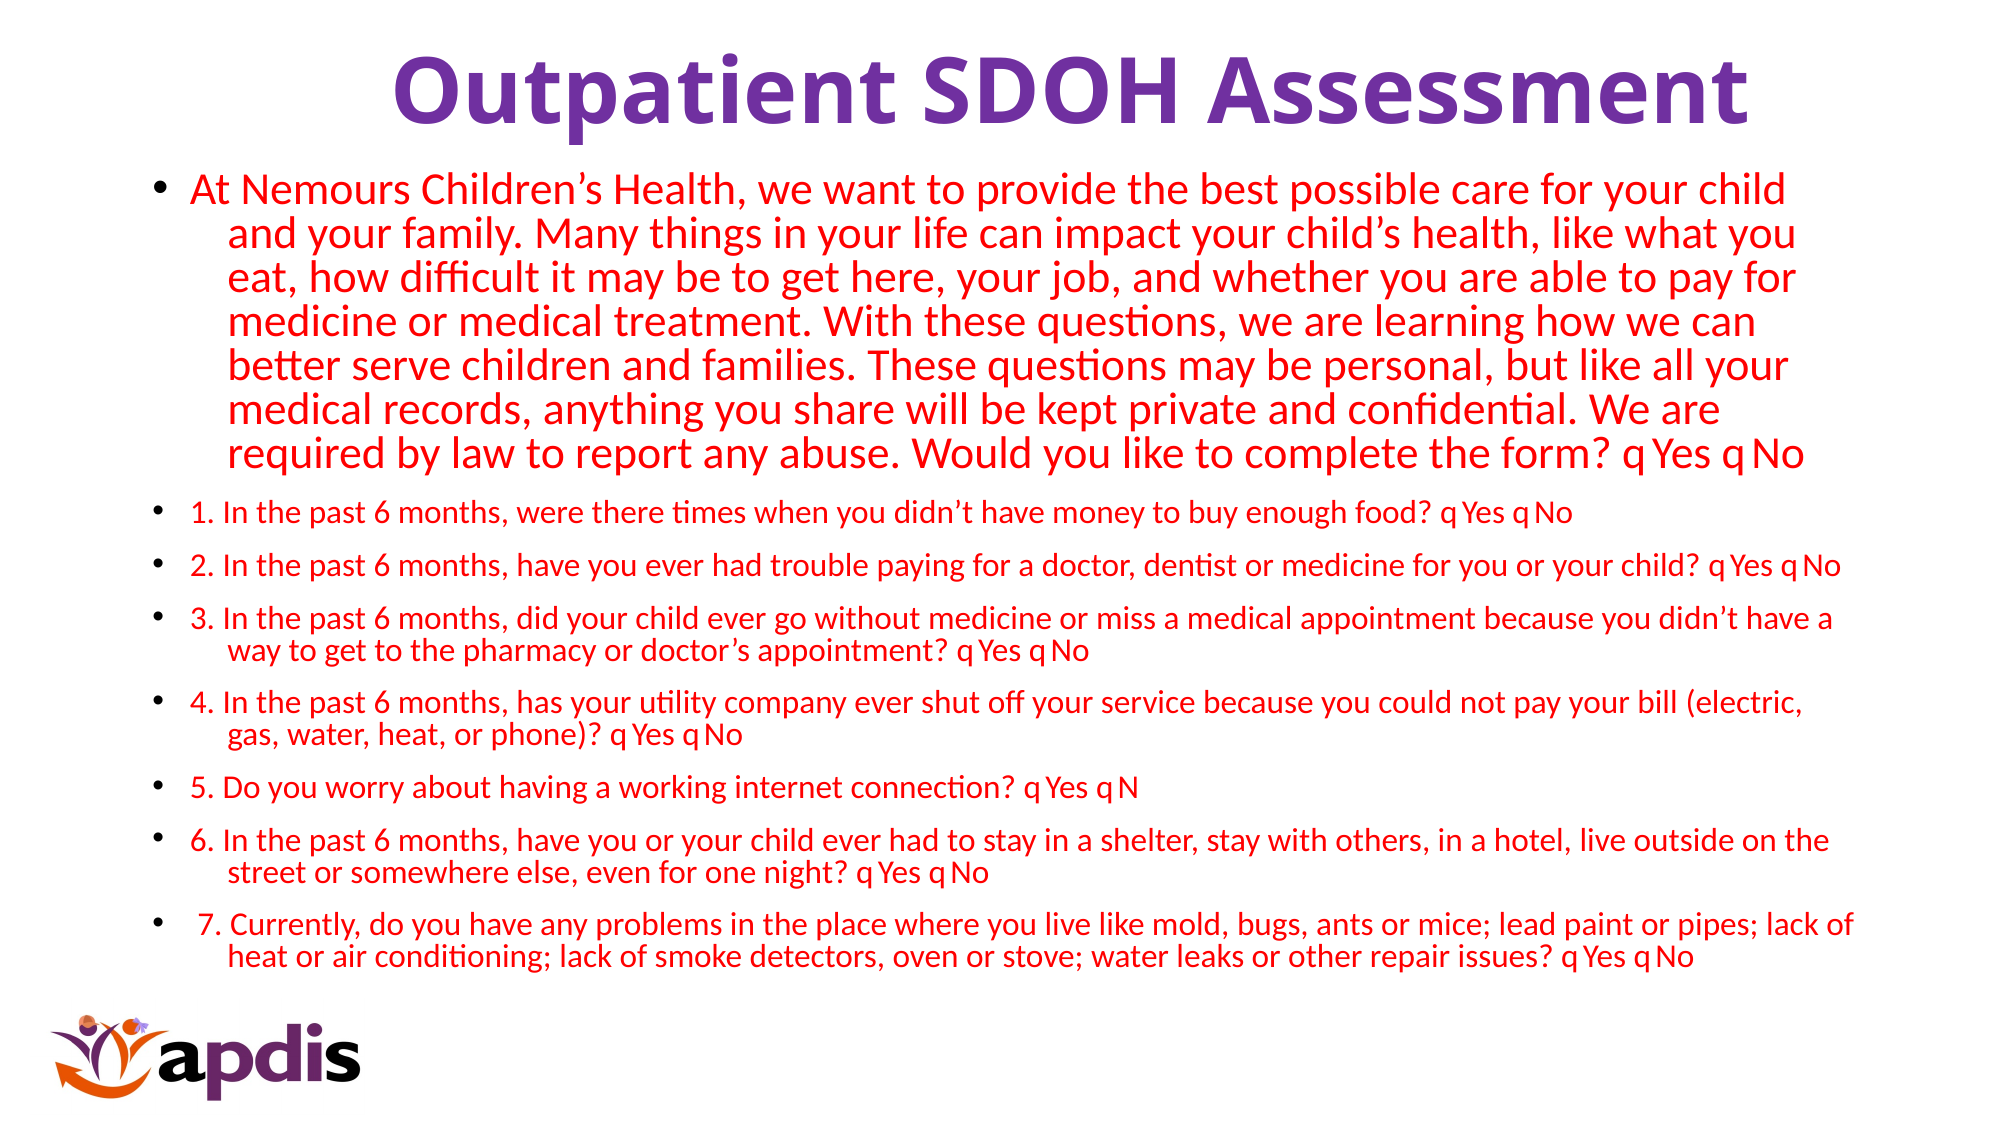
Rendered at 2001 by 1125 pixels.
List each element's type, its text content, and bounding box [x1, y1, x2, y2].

list At Nemours Children’s Health, we want to provide the best possible care for your child and your family. Many things in your life can impact your child’s health, like what you eat, how difficult it may be to get here, your job, and whether you are able to pay for medicine or medical treatment. With these questions, we are learning how we can better serve children and families. These questions may be personal, but like all your medical records, anything you share will be kept private and confidential. We are required by law to report any abuse. Would you like to complete the form? q Yes q No 1. In the past 6 months, were there times when you didn’t have money to buy enough food? q Yes q No 2. In the past 6 months, have you ever had trouble paying for a doctor, dentist or medicine for you or your child? q Yes q No 3. In the past 6 months, did your child ever go without medicine or miss a medical appointment because you didn’t have a way to get to the pharmacy or doctor’s appointment? q Yes q No 4. In the past 6 months, has your utility company ever shut off your service because you could not pay your bill (electric, gas, water, heat, or phone)? q Yes q No 5. Do you worry about having a working internet connection? q Yes q N 6. In the past 6 months, have you or your child ever had to stay in a shelter, stay with others, in a hotel, live outside on the street or somewhere else, even for one night? q Yes q No 7. Currently, do you have any problems in the place where you live like mold, bugs, ants or mice; lead paint or pipes; lack of heat or air conditioning; lack of smoke detectors, oven or stove; water leaks or other repair issues? q Yes q No [137, 162, 1874, 1014]
title Outpatient SDOH Assessment [137, 0, 1874, 162]
picture [30, 998, 365, 1115]
